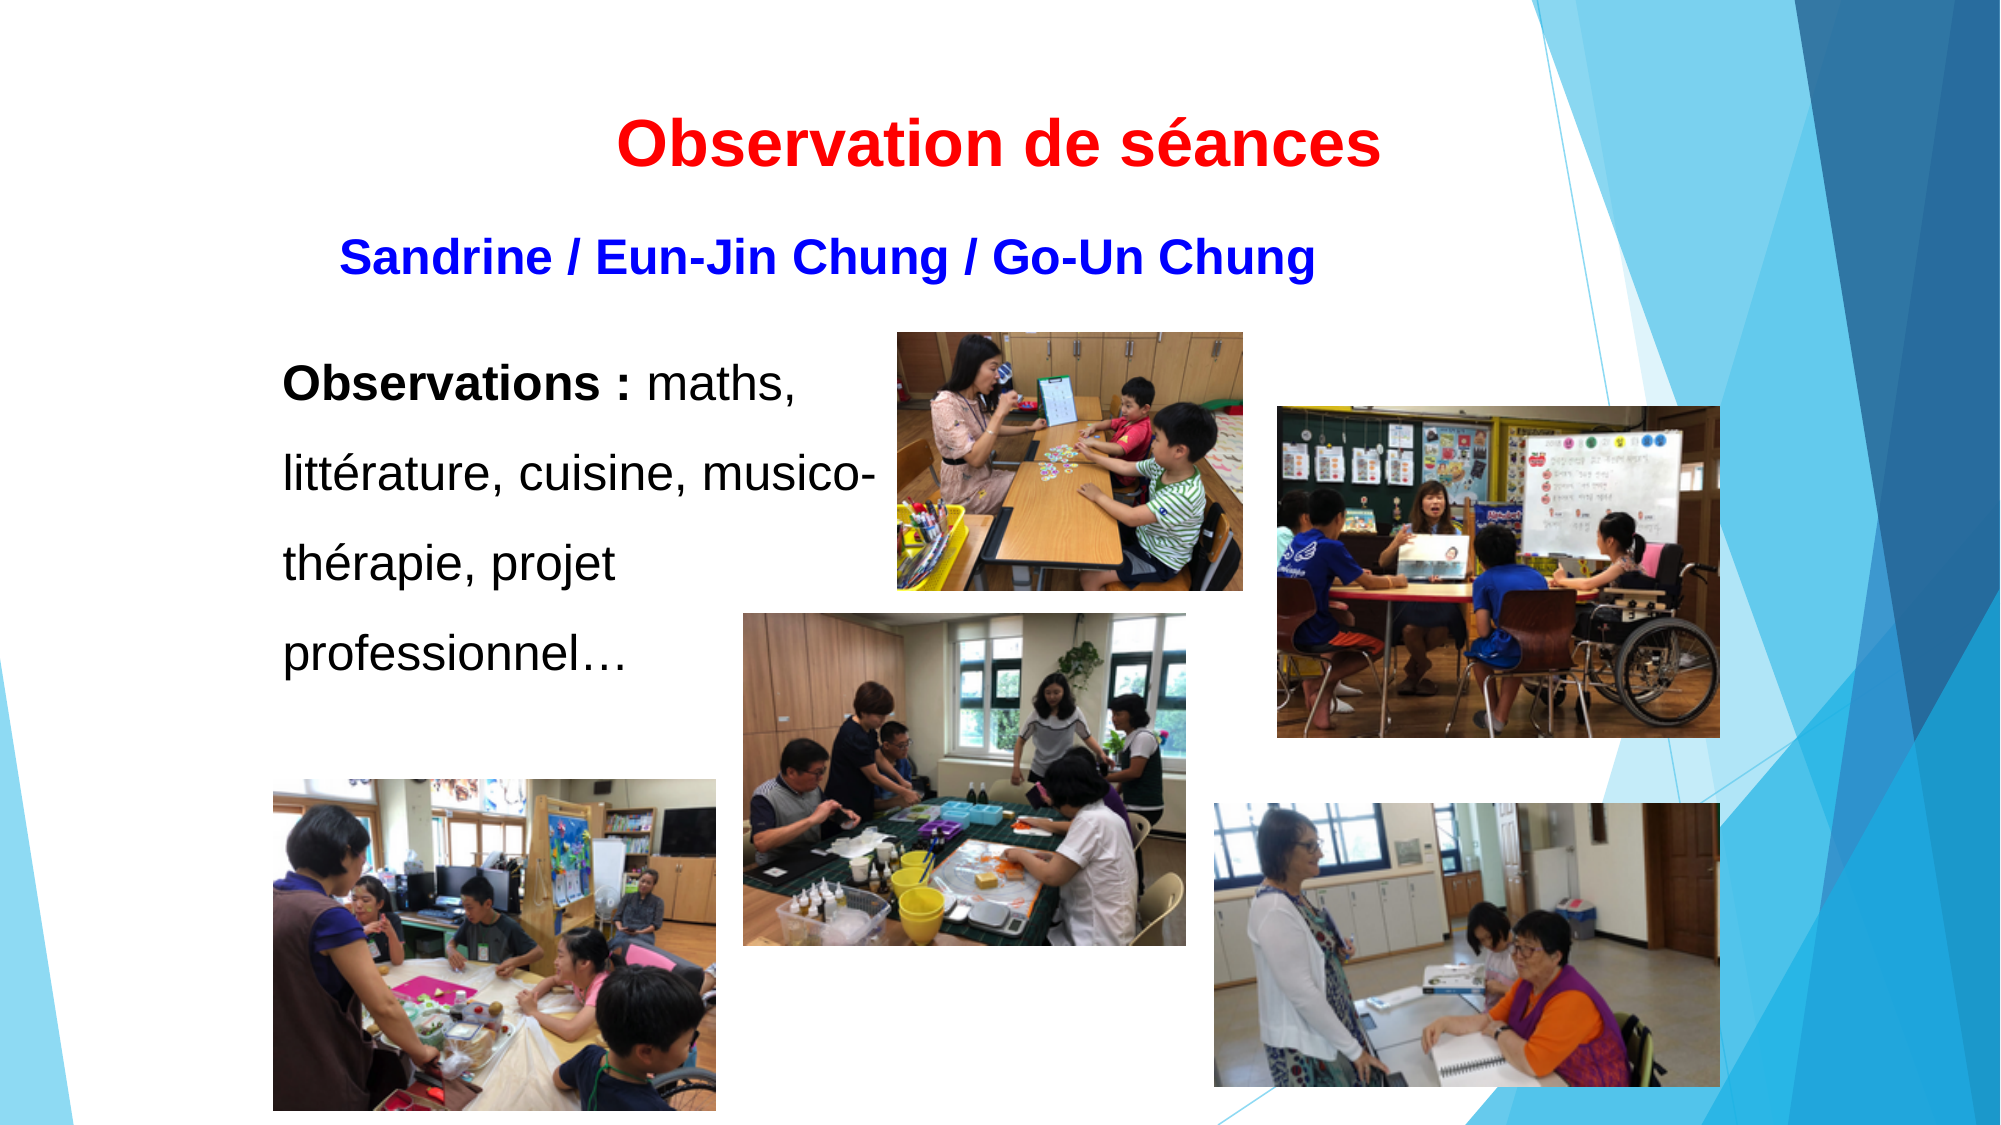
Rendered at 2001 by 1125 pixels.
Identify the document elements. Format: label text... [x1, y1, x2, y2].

text_box Sandrine / Eun-Jin Chung / Go-Un Chung [325, 187, 1525, 291]
picture [897, 332, 1243, 591]
text_box Observations : maths, littérature, cuisine, musico-thérapie, projet professionnel… [268, 313, 897, 798]
text_box Observation de séances [325, 45, 1675, 232]
picture [273, 779, 716, 1111]
picture [1214, 803, 1720, 1088]
picture [1277, 407, 1720, 739]
picture [743, 614, 1186, 946]
